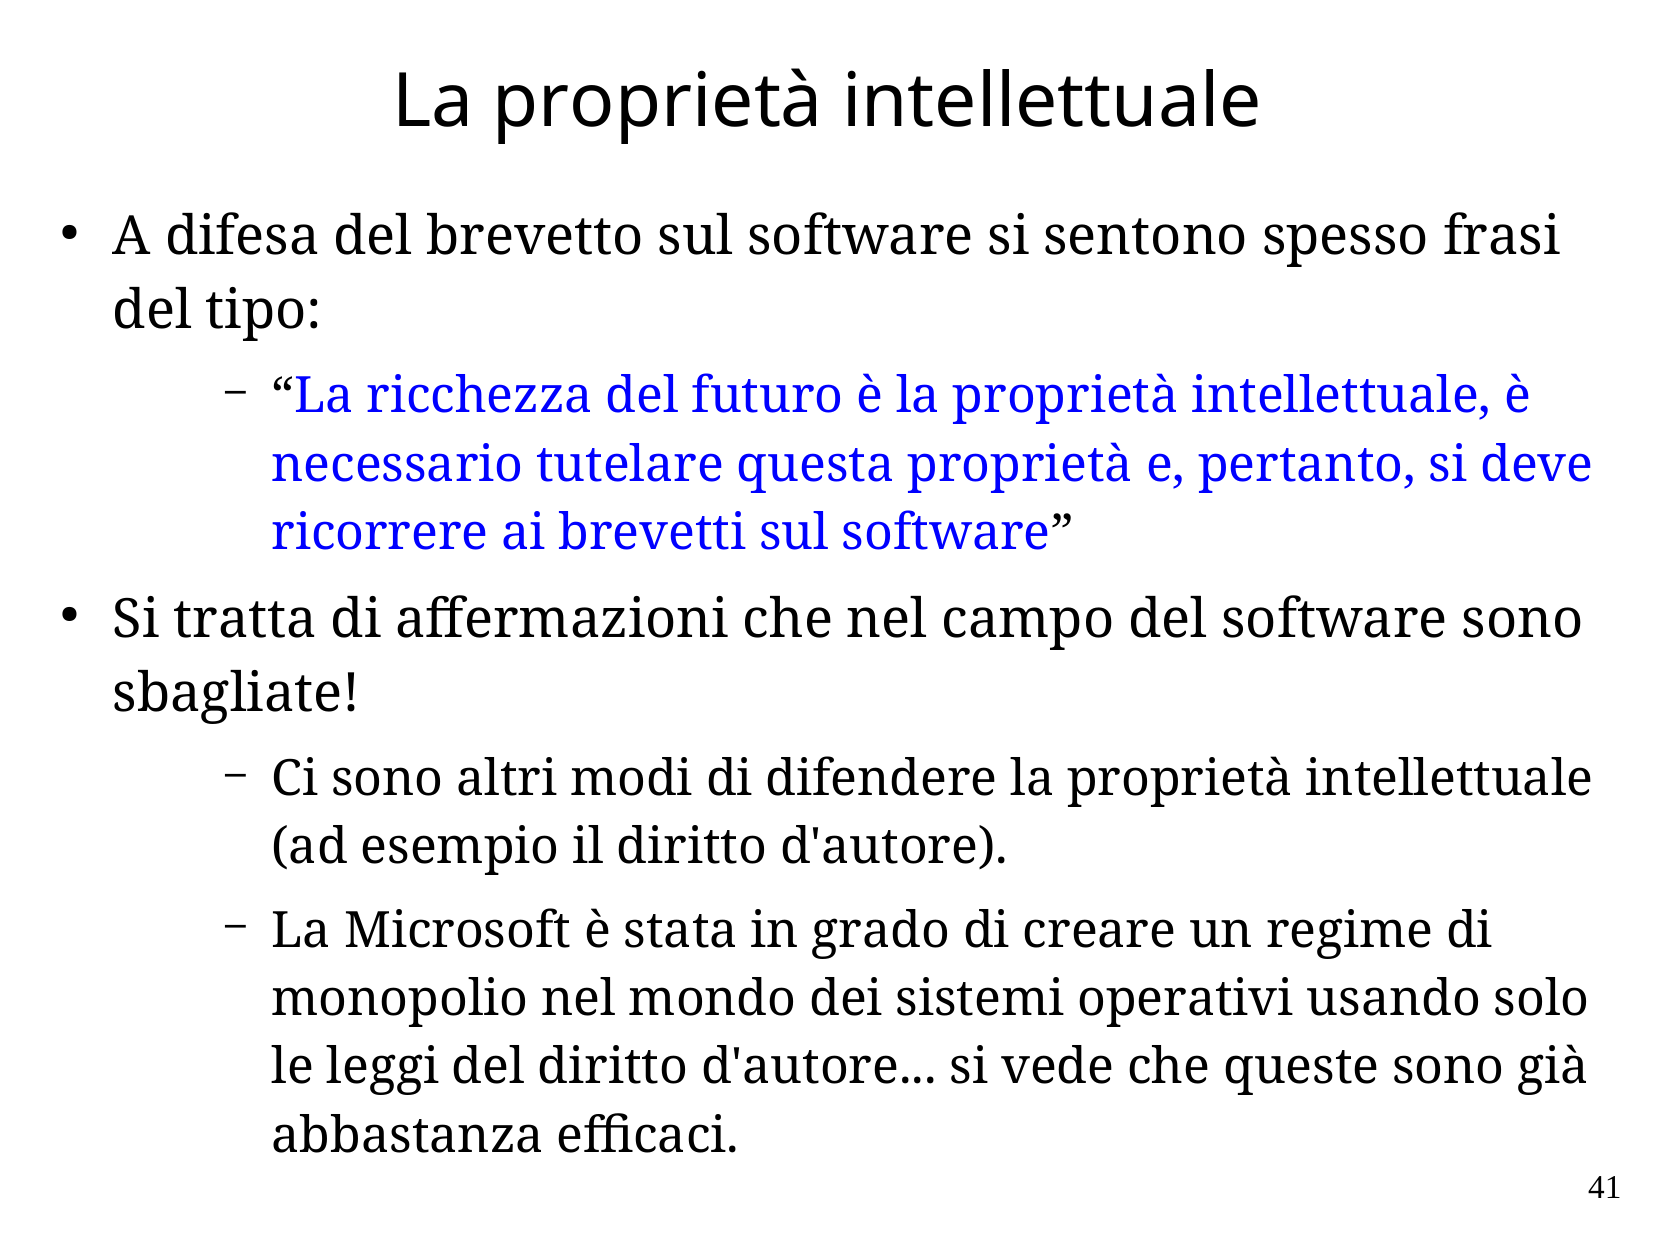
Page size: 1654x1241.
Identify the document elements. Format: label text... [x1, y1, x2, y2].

title La proprietà intellettuale [37, 30, 1617, 166]
list A difesa del brevetto sul software si sentono spesso frasi del tipo: “La ricchezza del futuro è la proprietà intellettuale, è necessario tutelare questa proprietà e, pertanto, si deve ricorrere ai brevetti sul software” Si tratta di affermazioni che nel campo del software sono sbagliate! Ci sono altri modi di difendere la proprietà intellettuale (ad esempio il diritto d'autore). La Microsoft è stata in grado di creare un regime di monopolio nel mondo dei sistemi operativi usando solo le leggi del diritto d'autore... si vede che queste sono già abbastanza efficaci. [42, 196, 1612, 1187]
